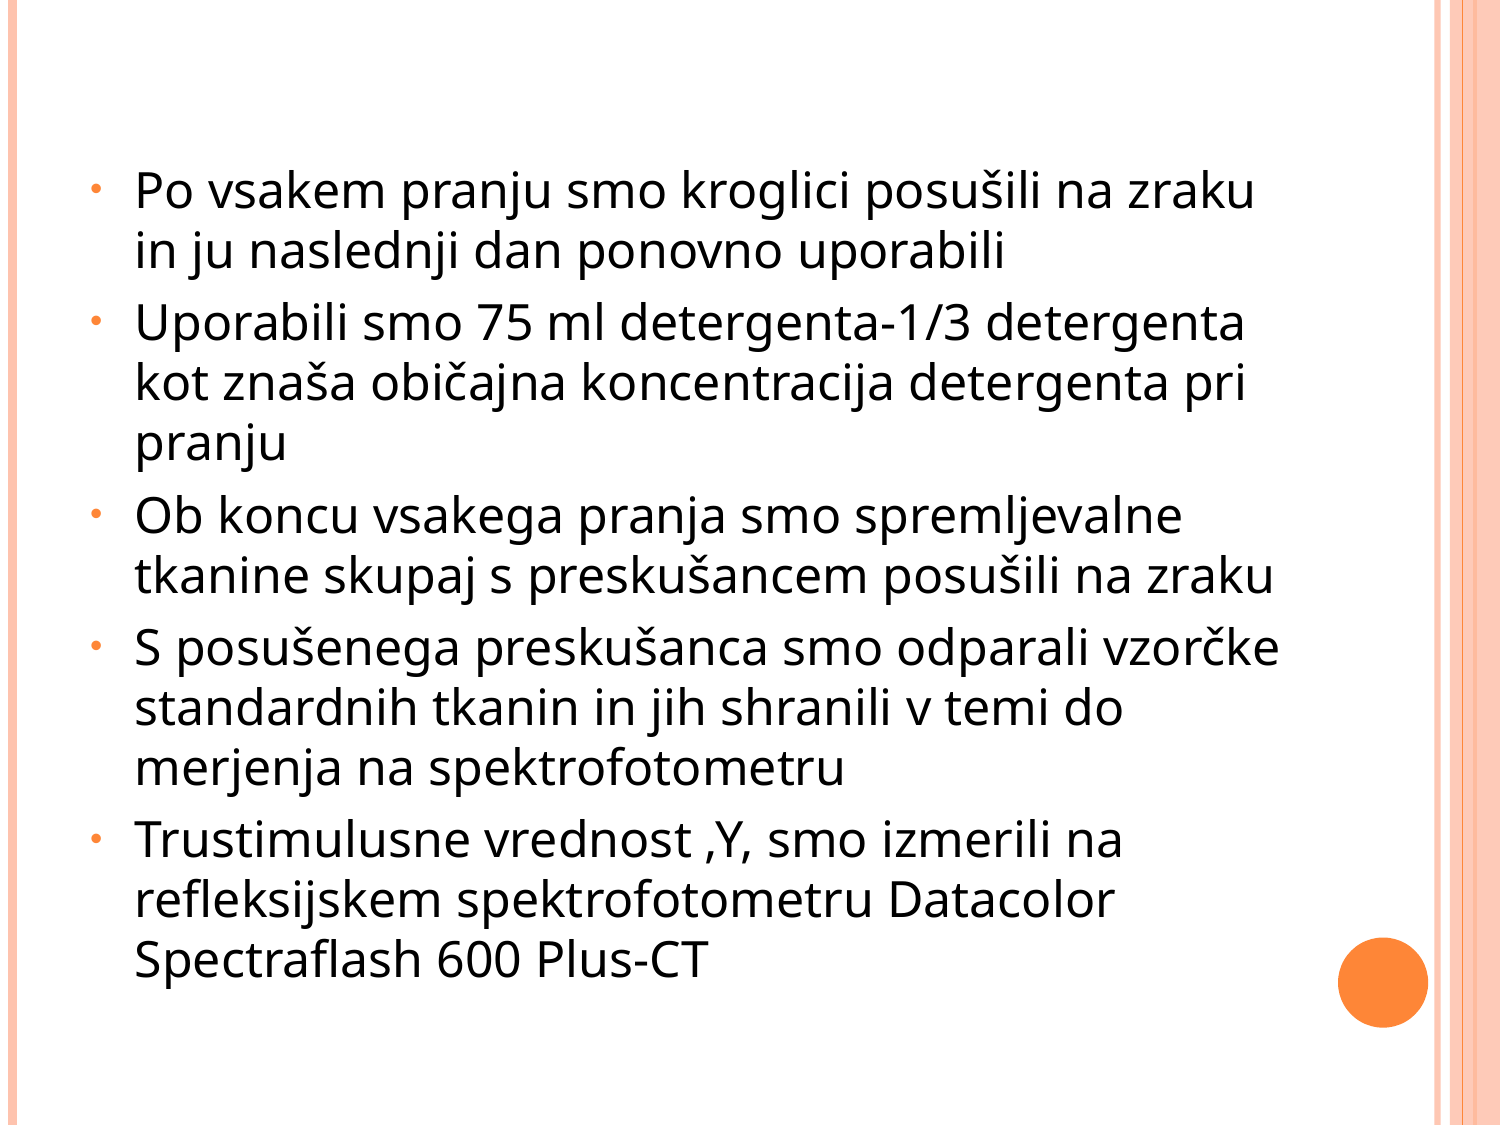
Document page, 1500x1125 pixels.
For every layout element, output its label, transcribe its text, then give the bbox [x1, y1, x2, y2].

list Po vsakem pranju smo kroglici posušili na zraku in ju naslednji dan ponovno uporabili Uporabili smo 75 ml detergenta-1/3 detergenta kot znaša običajna koncentracija detergenta pri pranju Ob koncu vsakega pranja smo spremljevalne tkanine skupaj s preskušancem posušili na zraku S posušenega preskušanca smo odparali vzorčke standardnih tkanin in jih shranili v temi do merjenja na spektrofotometru Trustimulusne vrednost ,Y, smo izmerili na refleksijskem spektrofotometru Datacolor Spectraflash 600 Plus-CT [74, 78, 1300, 1068]
